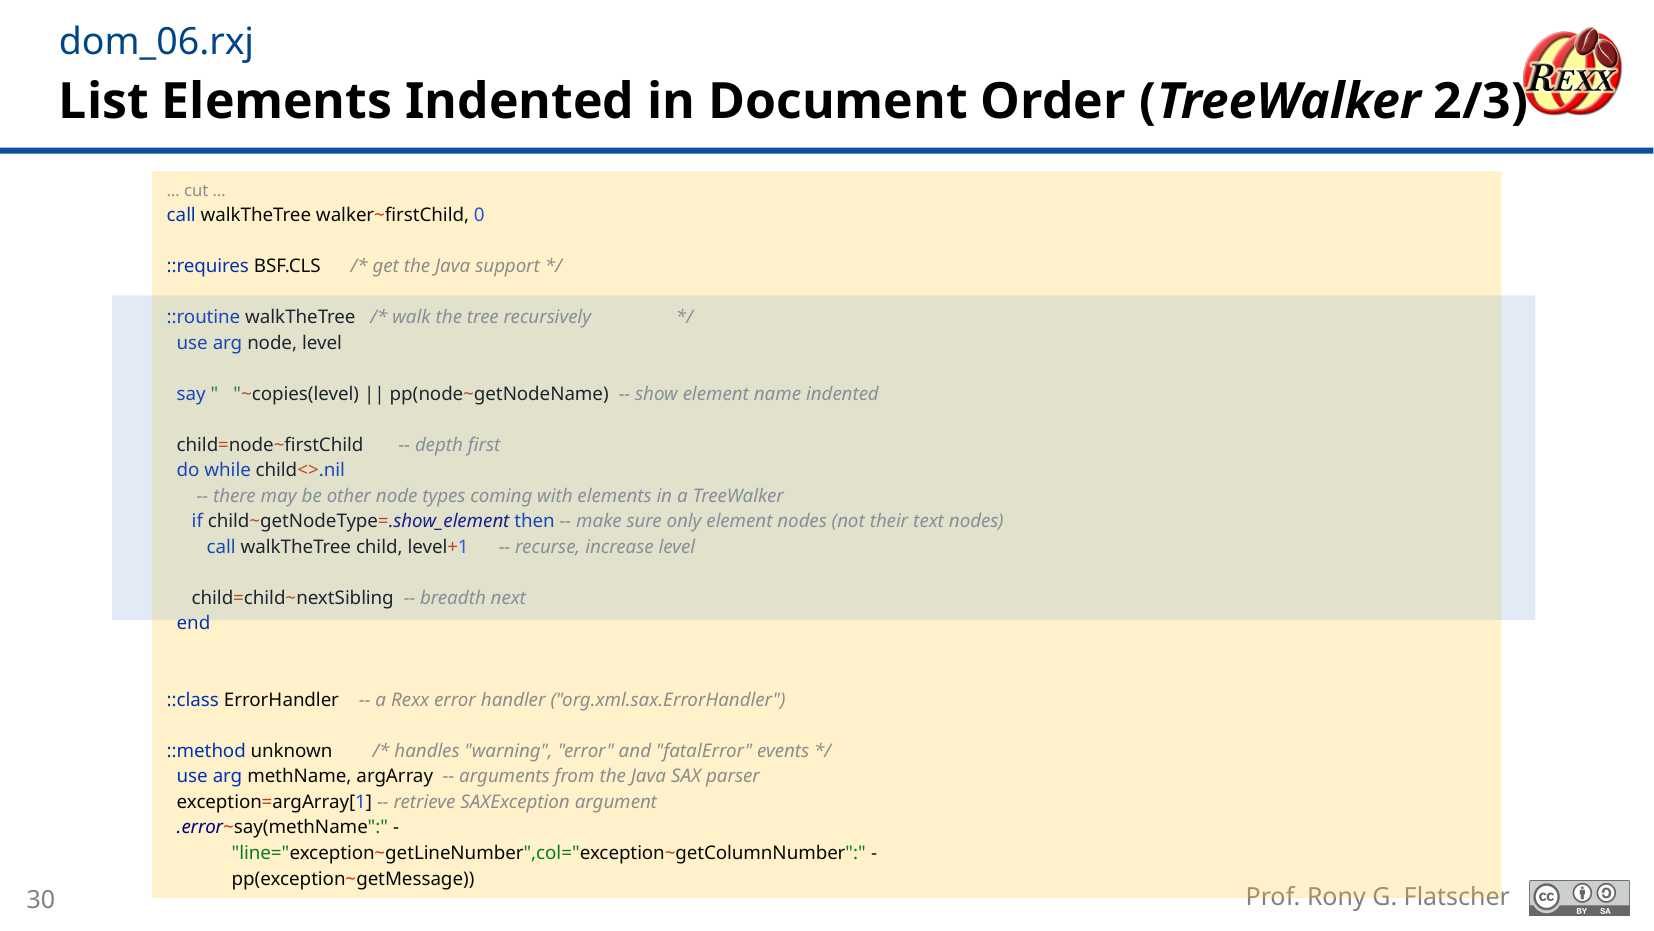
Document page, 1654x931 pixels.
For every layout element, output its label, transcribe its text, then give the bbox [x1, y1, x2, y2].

title dom_06.rxj List Elements Indented in Document Order (TreeWalker 2/3) [0, 0, 1625, 148]
text_box [112, 295, 1536, 621]
text_box … cut … call walkTheTree walker~firstChild, 0 ::requires BSF.CLS /* get the Java support */ ::routine walkTheTree /* walk the tree recursively */ use arg node, level say " "~copies(level) || pp(node~getNodeName) -- show element name indented child=node~firstChild -- depth first do while child<>.nil -- there may be other node types coming with elements in a TreeWalker if child~getNodeType=.show_element then -- make sure only element nodes (not their text nodes) call walkTheTree child, level+1 -- recurse, increase level child=child~nextSibling -- breadth next end ::class ErrorHandler -- a Rexx error handler ("org.xml.sax.ErrorHandler") ::method unknown /* handles "warning", "error" and "fatalError" events */ use arg methName, argArray -- arguments from the Java SAX parser exception=argArray[1] -- retrieve SAXException argument .error~say(methName":" - "line="exception~getLineNumber",col="exception~getColumnNumber":" - pp(exception~getMessage)) [151, 621, 1502, 870]
text_box … cut … call walkTheTree walker~firstChild, 0 ::requires BSF.CLS /* get the Java support */ ::routine walkTheTree /* walk the tree recursively */ use arg node, level say " "~copies(level) || pp(node~getNodeName) -- show element name indented child=node~firstChild -- depth first do while child<>.nil -- there may be other node types coming with elements in a TreeWalker if child~getNodeType=.show_element then -- make sure only element nodes (not their text nodes) call walkTheTree child, level+1 -- recurse, increase level child=child~nextSibling -- breadth next end ::class ErrorHandler -- a Rexx error handler ("org.xml.sax.ErrorHandler") ::method unknown /* handles "warning", "error" and "fatalError" events */ use arg methName, argArray -- arguments from the Java SAX parser exception=argArray[1] -- retrieve SAXException argument .error~say(methName":" - "line="exception~getLineNumber",col="exception~getColumnNumber":" - pp(exception~getMessage)) [151, 171, 1502, 295]
